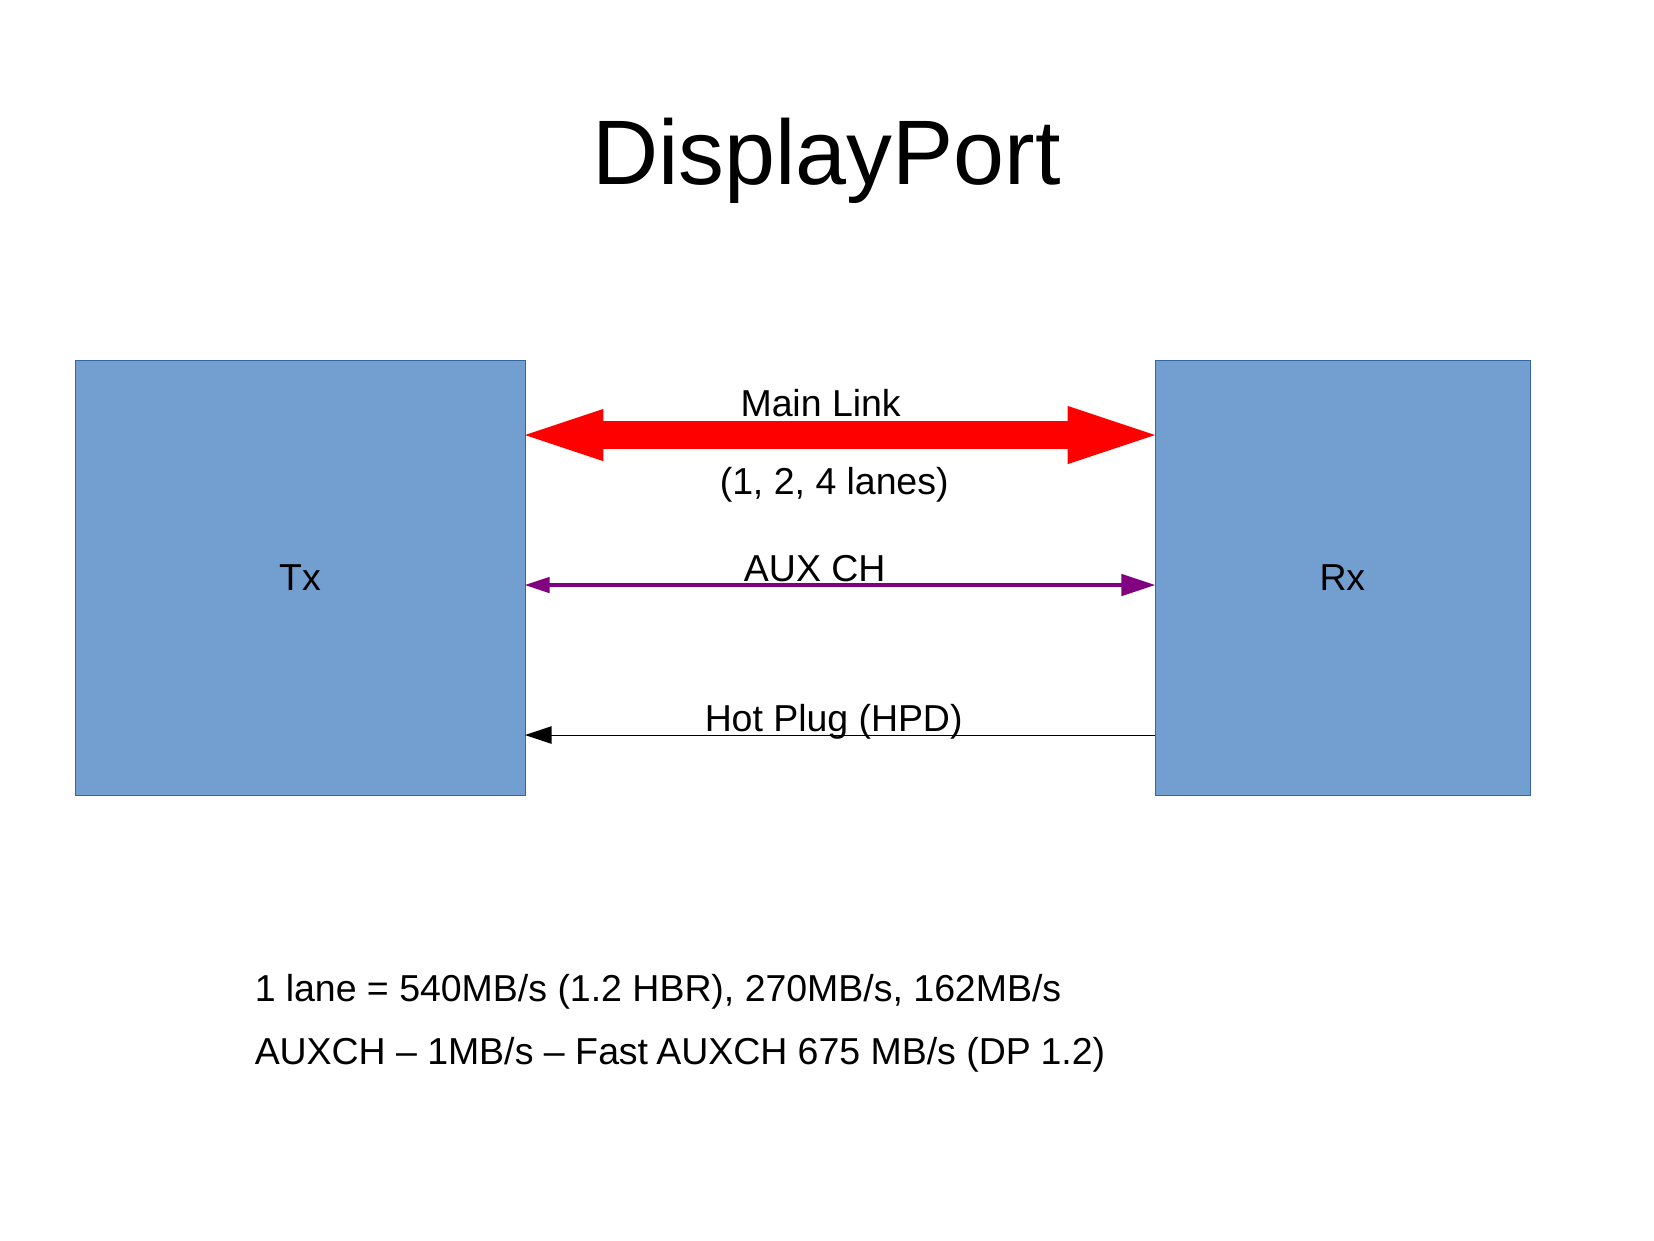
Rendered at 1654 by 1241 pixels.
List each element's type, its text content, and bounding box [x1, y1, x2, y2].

text_box (1, 2, 4 lanes) [705, 453, 964, 511]
text_box Tx [75, 360, 526, 796]
text_box Rx [1155, 360, 1531, 796]
text_box 1 lane = 540MB/s (1.2 HBR), 270MB/s, 162MB/s [240, 960, 1076, 1017]
text_box AUX CH [729, 540, 901, 597]
text_box Main Link [725, 375, 916, 432]
text_box Hot Plug (HPD) [690, 690, 978, 747]
text_box AUXCH – 1MB/s – Fast AUXCH 675 MB/s (DP 1.2) [240, 1023, 1120, 1081]
title DisplayPort [82, 49, 1571, 257]
